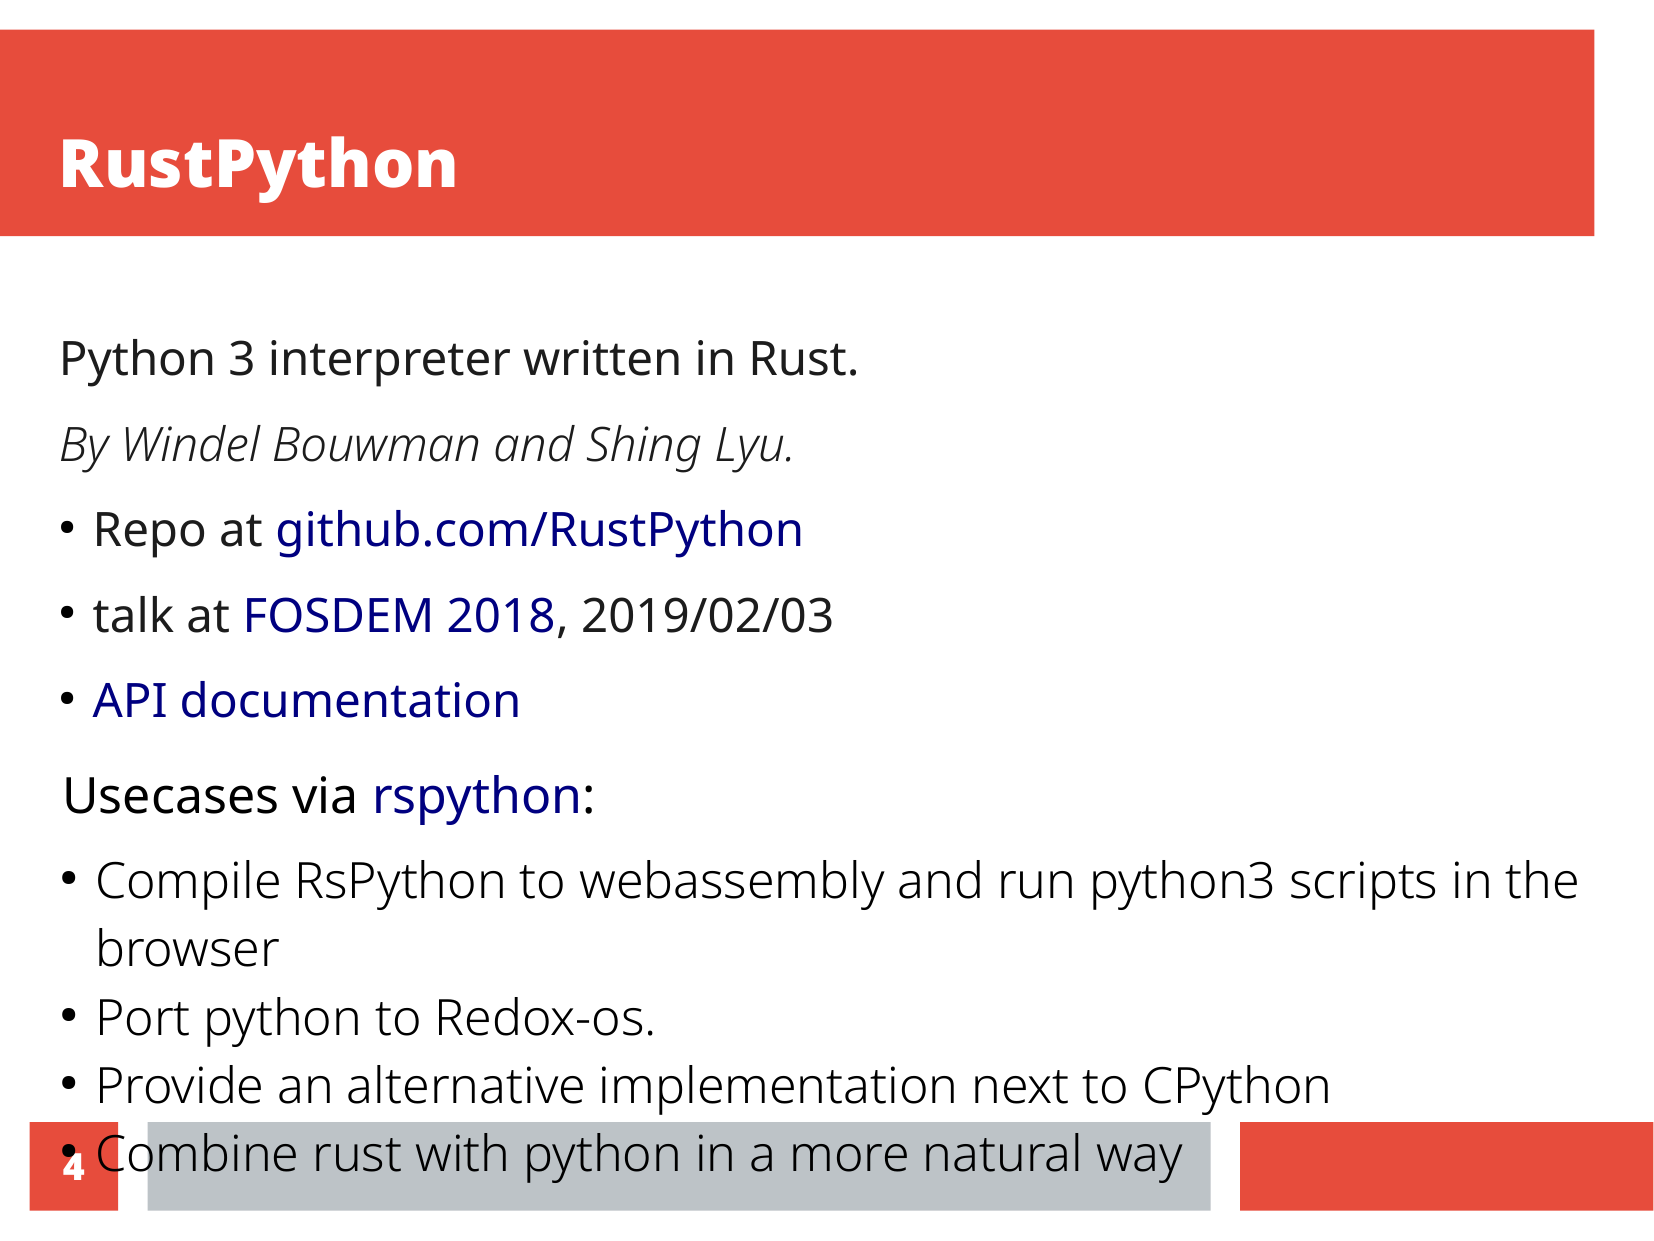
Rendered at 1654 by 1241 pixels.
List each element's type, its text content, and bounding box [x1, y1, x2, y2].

list Python 3 interpreter written in Rust. By Windel Bouwman and Shing Lyu. Repo at github.com/RustPython talk at FOSDEM 2018, 2019/02/03 API documentation [59, 324, 1606, 736]
title RustPython [59, 59, 1595, 207]
text_box Usecases via rspython: [47, 752, 1654, 843]
text_box Compile RsPython to webassembly and run python3 scripts in the browser Port python to Redox-os. Provide an alternative implementation next to CPython Combine rust with python in a more natural way [45, 837, 1636, 1123]
